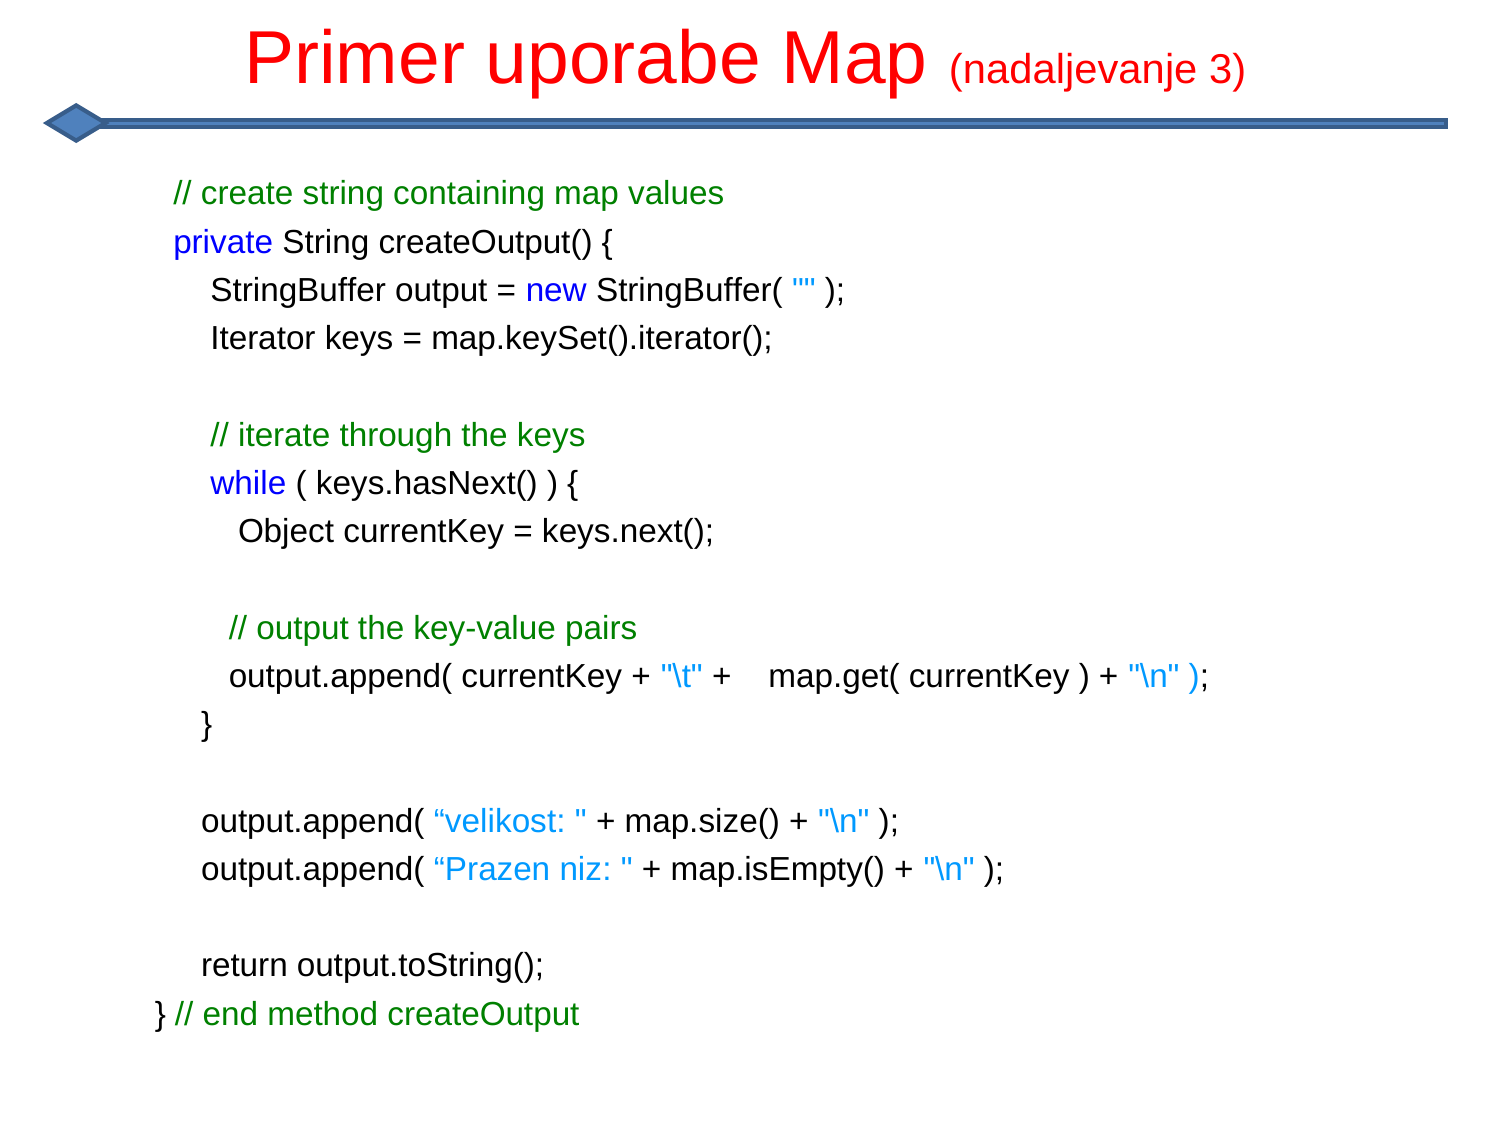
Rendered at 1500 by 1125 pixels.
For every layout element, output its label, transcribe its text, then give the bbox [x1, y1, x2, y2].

title Primer uporabe Map (nadaljevanje 3) [70, 0, 1421, 108]
text_box // create string containing map values private String createOutput() { StringBuffer output = new StringBuffer( "" ); Iterator keys = map.keySet().iterator(); // iterate through the keys while ( keys.hasNext() ) { Object currentKey = keys.next(); // output the key-value pairs output.append( currentKey + "\t" + map.get( currentKey ) + "\n" ); } output.append( “velikost: " + map.size() + "\n" ); output.append( “Prazen niz: " + map.isEmpty() + "\n" ); return output.toString(); } // end method createOutput [93, 163, 1232, 977]
